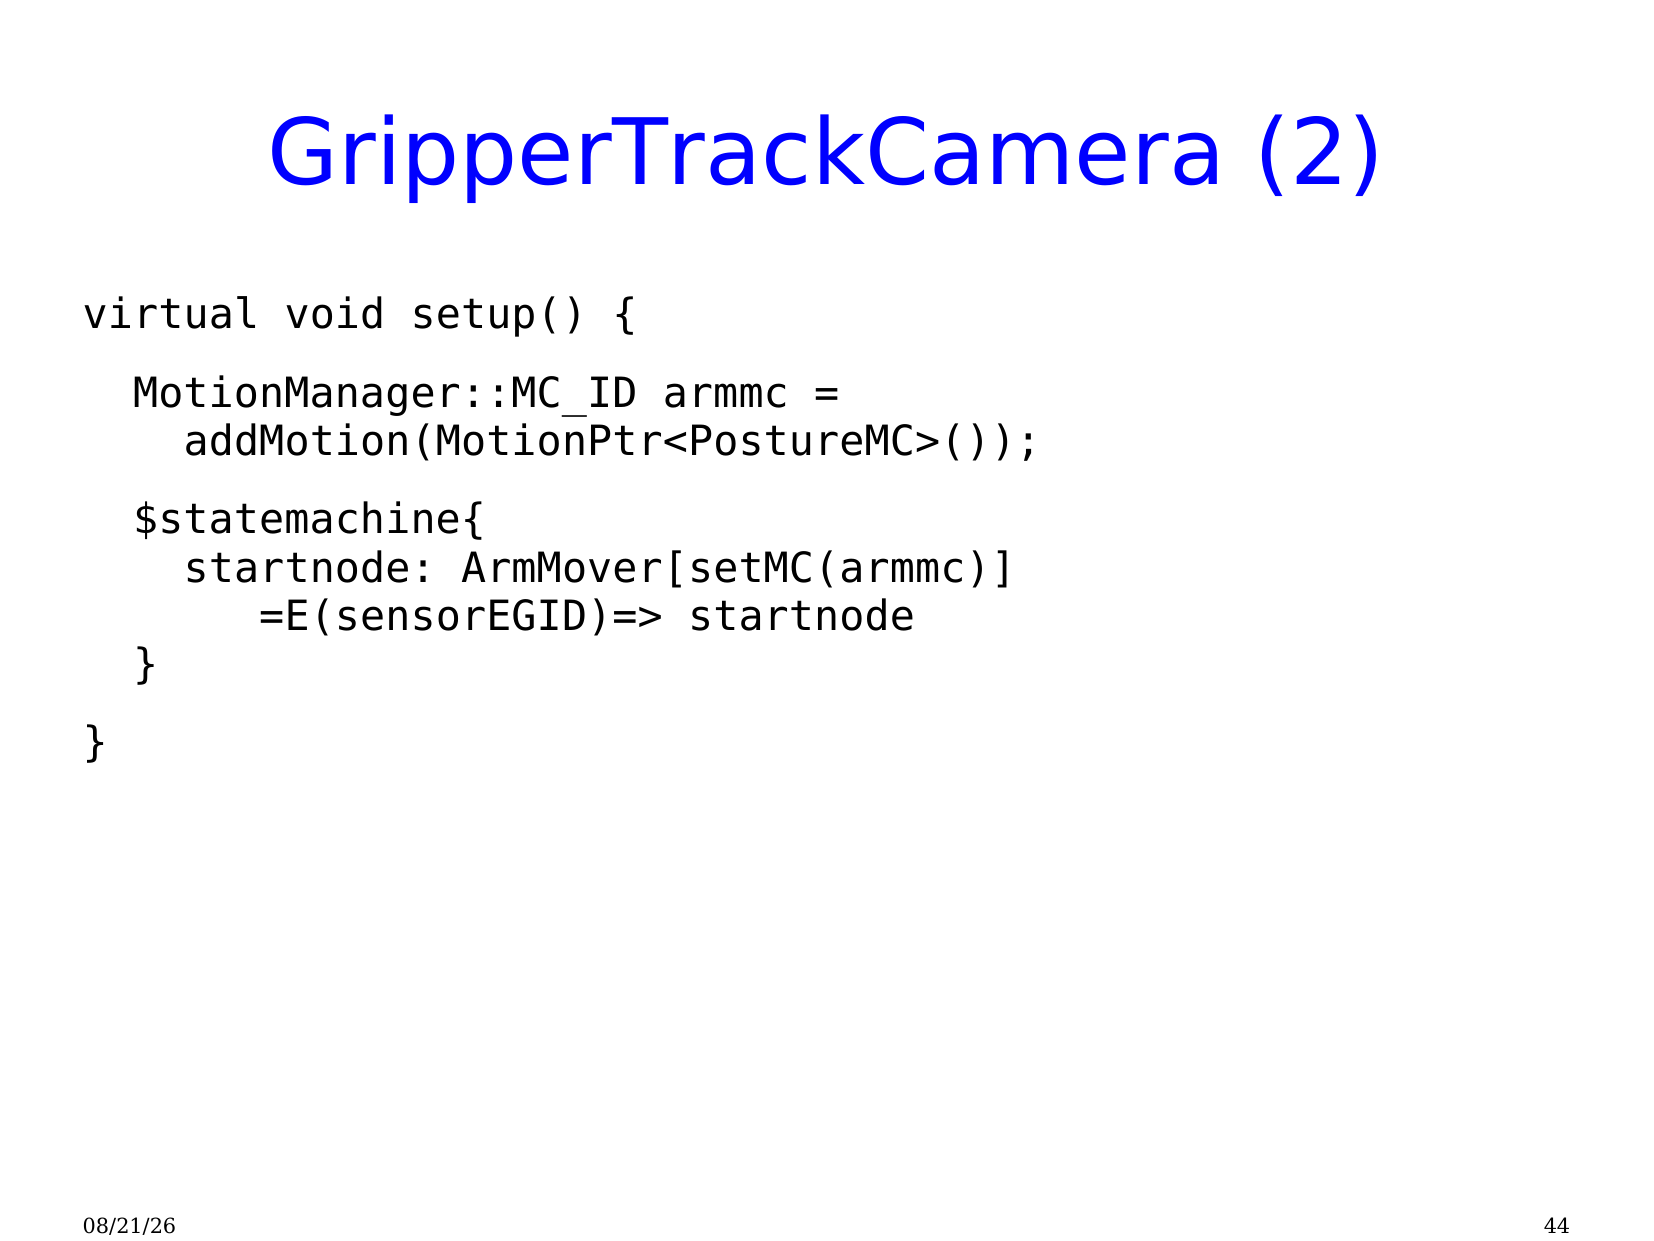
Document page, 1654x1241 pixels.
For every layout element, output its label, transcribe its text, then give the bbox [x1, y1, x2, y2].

list virtual void setup() { MotionManager::MC_ID armmc = addMotion(MotionPtr<PostureMC>()); $statemachine{ startnode: ArmMover[setMC(armmc)] =E(sensorEGID)=> startnode } } [82, 290, 1571, 1095]
title GripperTrackCamera (2) [82, 56, 1571, 250]
